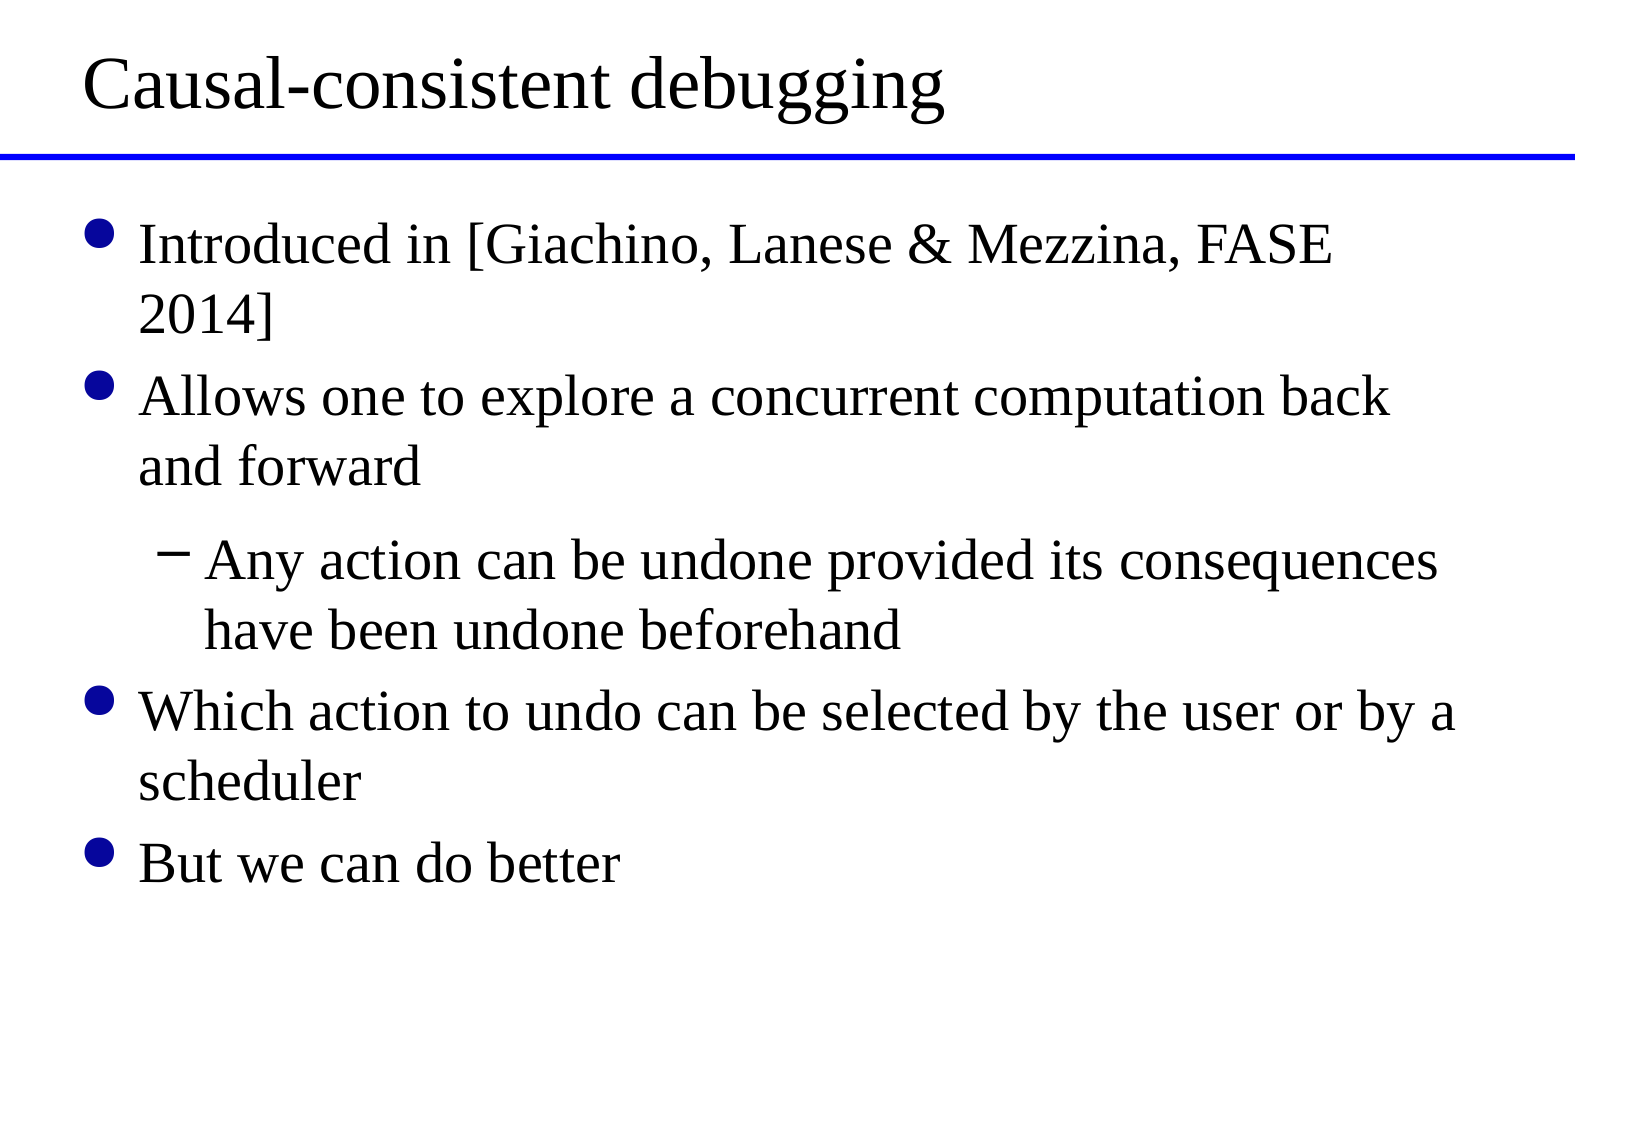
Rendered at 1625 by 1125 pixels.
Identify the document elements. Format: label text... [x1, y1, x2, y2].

list Introduced in [Giachino, Lanese & Mezzina, FASE 2014] Allows one to explore a concurrent computation back and forward Any action can be undone provided its consequences have been undone beforehand Which action to undo can be selected by the user or by a scheduler But we can do better [67, 198, 1478, 1061]
title Causal-consistent debugging [67, 27, 1544, 131]
